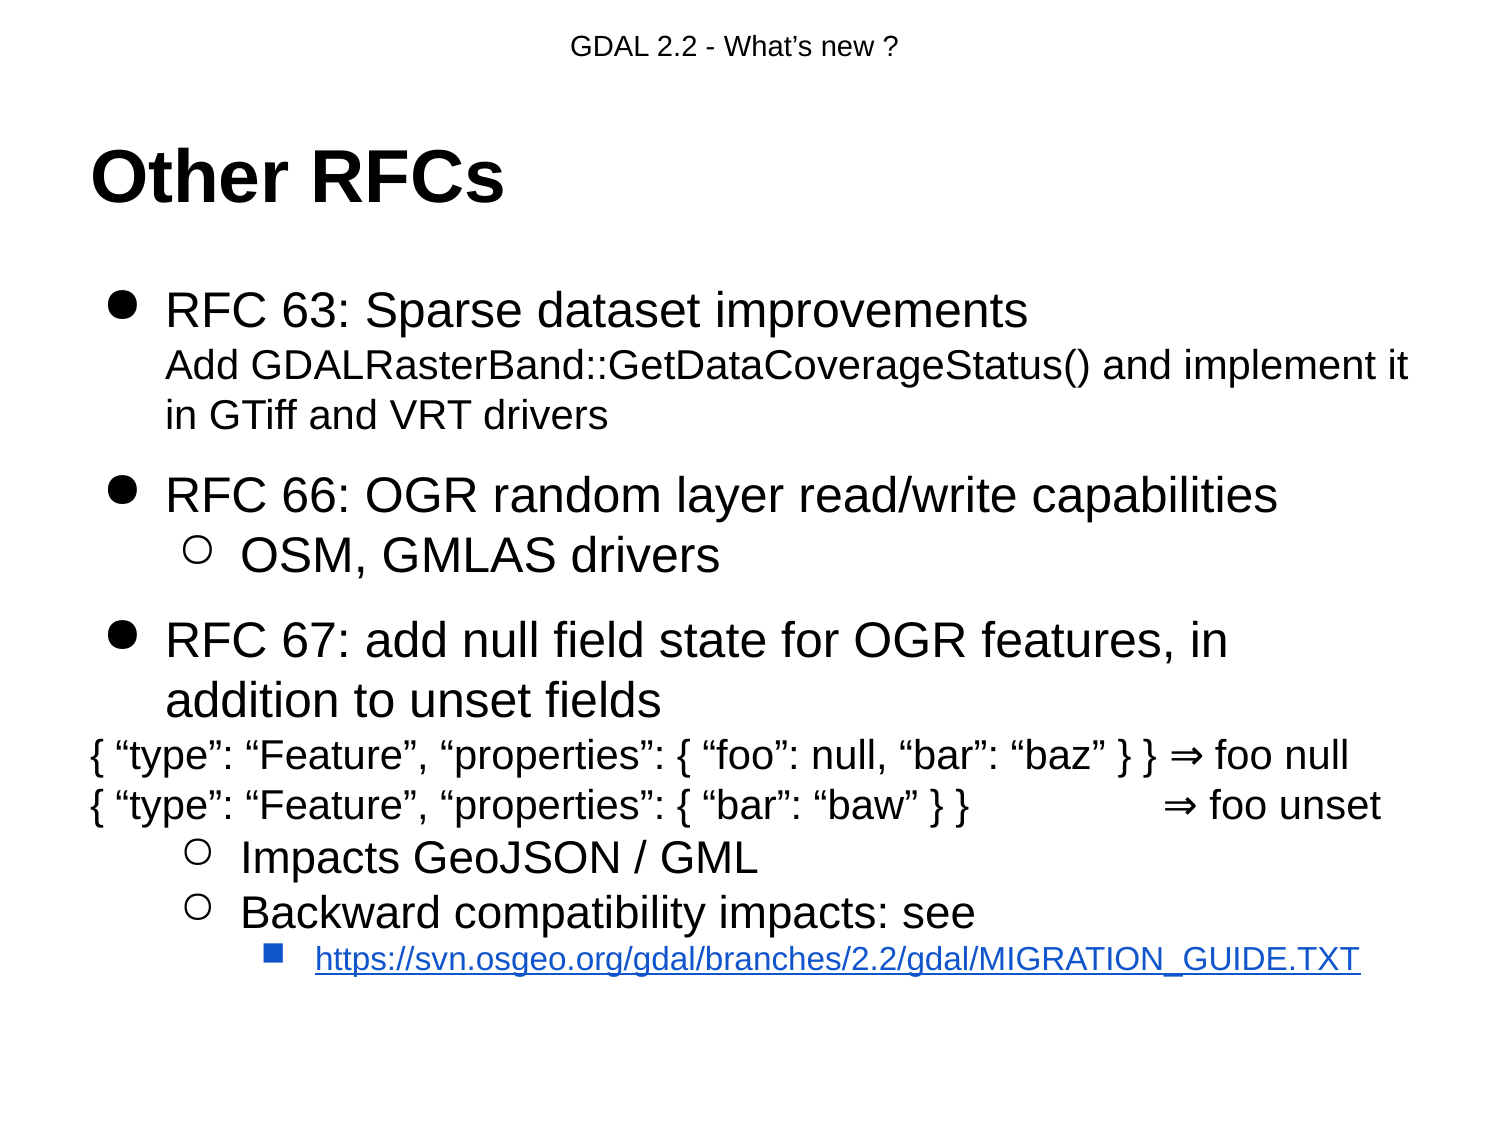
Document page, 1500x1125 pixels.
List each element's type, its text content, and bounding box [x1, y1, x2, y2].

title Other RFCs [75, 45, 1425, 233]
list RFC 63: Sparse dataset improvements Add GDALRasterBand::GetDataCoverageStatus() and implement it in GTiff and VRT drivers ​RFC 66: OGR random layer read/write capabilities OSM, GMLAS drivers ​RFC 67: add null field state for OGR features, in addition to unset fields { “type”: “Feature”, “properties”: { “foo”: null, “bar”: “baz” } } ⇒ foo null { “type”: “Feature”, “properties”: { “bar”: “baw” } } ⇒ foo unset Impacts GeoJSON / GML Backward compatibility impacts: see https://svn.osgeo.org/gdal/branches/2.2/gdal/MIGRATION_GUIDE.TXT [75, 262, 1425, 1078]
